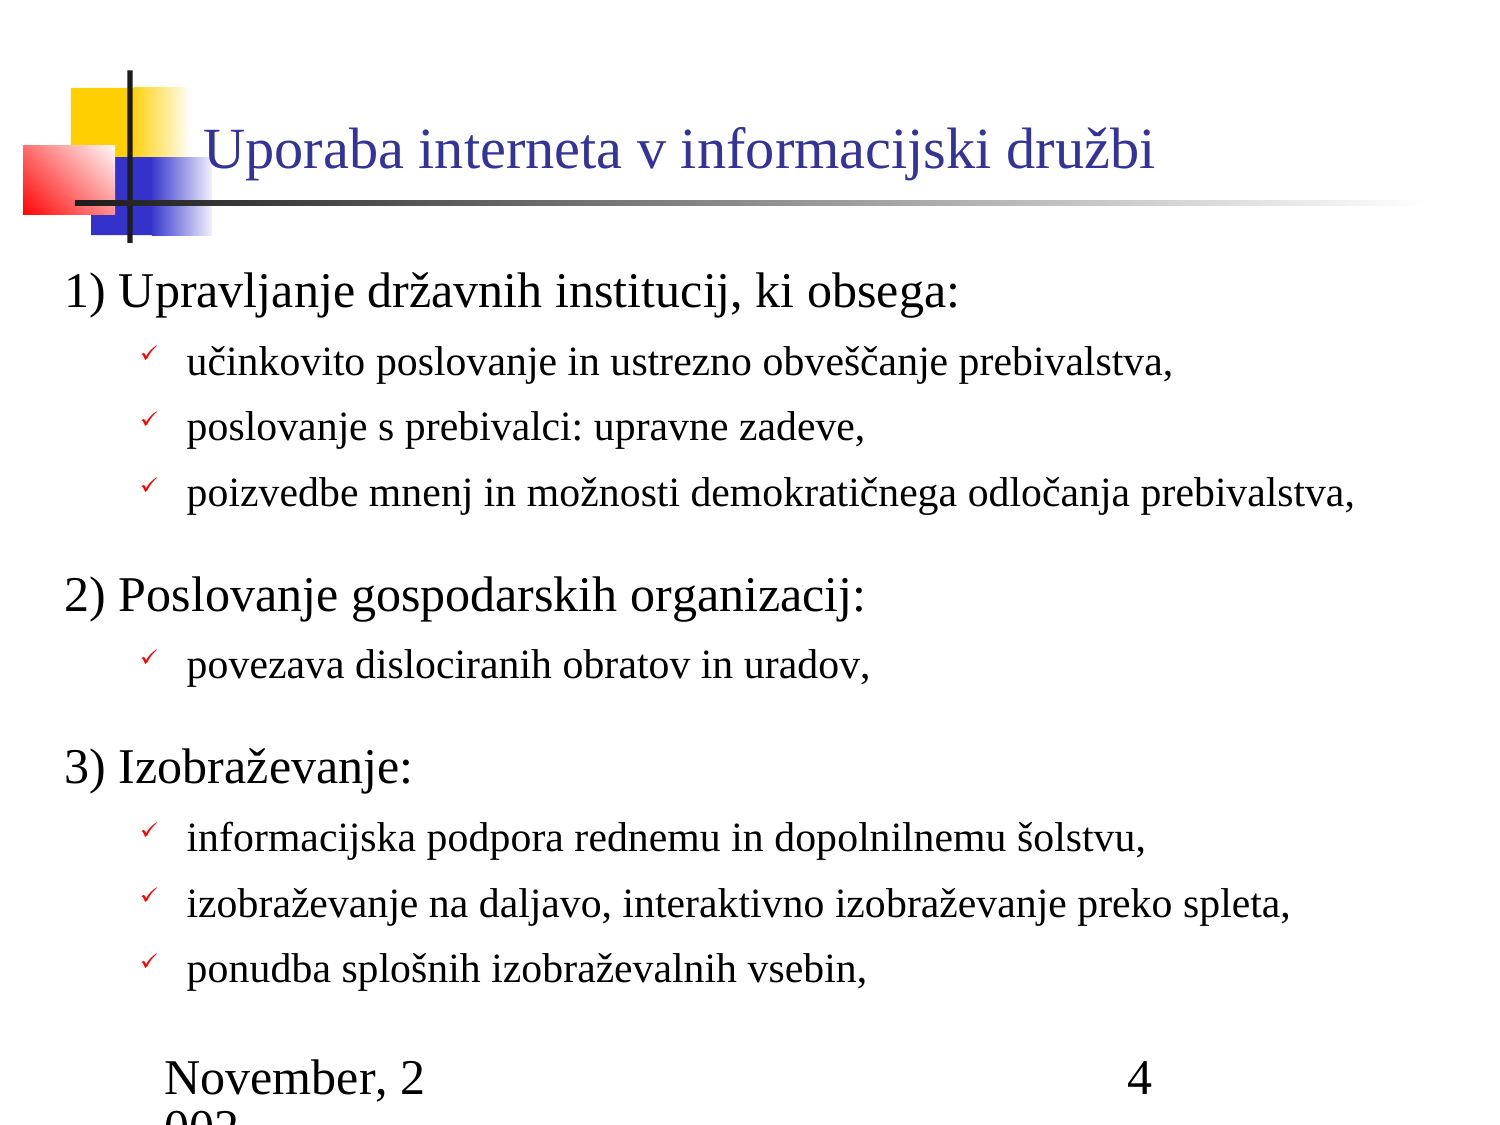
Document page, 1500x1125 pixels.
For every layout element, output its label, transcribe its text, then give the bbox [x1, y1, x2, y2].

list 1) Upravljanje državnih institucij, ki obsega: učinkovito poslovanje in ustrezno obveščanje prebivalstva, poslovanje s prebivalci: upravne zadeve, poizvedbe mnenj in možnosti demokratičnega odločanja prebivalstva, 2) Poslovanje gospodarskih organizacij: povezava dislociranih obratov in uradov, 3) Izobraževanje: informacijska podpora rednemu in dopolnilnemu šolstvu, izobraževanje na daljavo, interaktivno izobraževanje preko spleta, ponudba splošnih izobraževalnih vsebin, [50, 249, 1469, 1007]
title Uporaba interneta v informacijski družbi [188, 101, 1468, 188]
